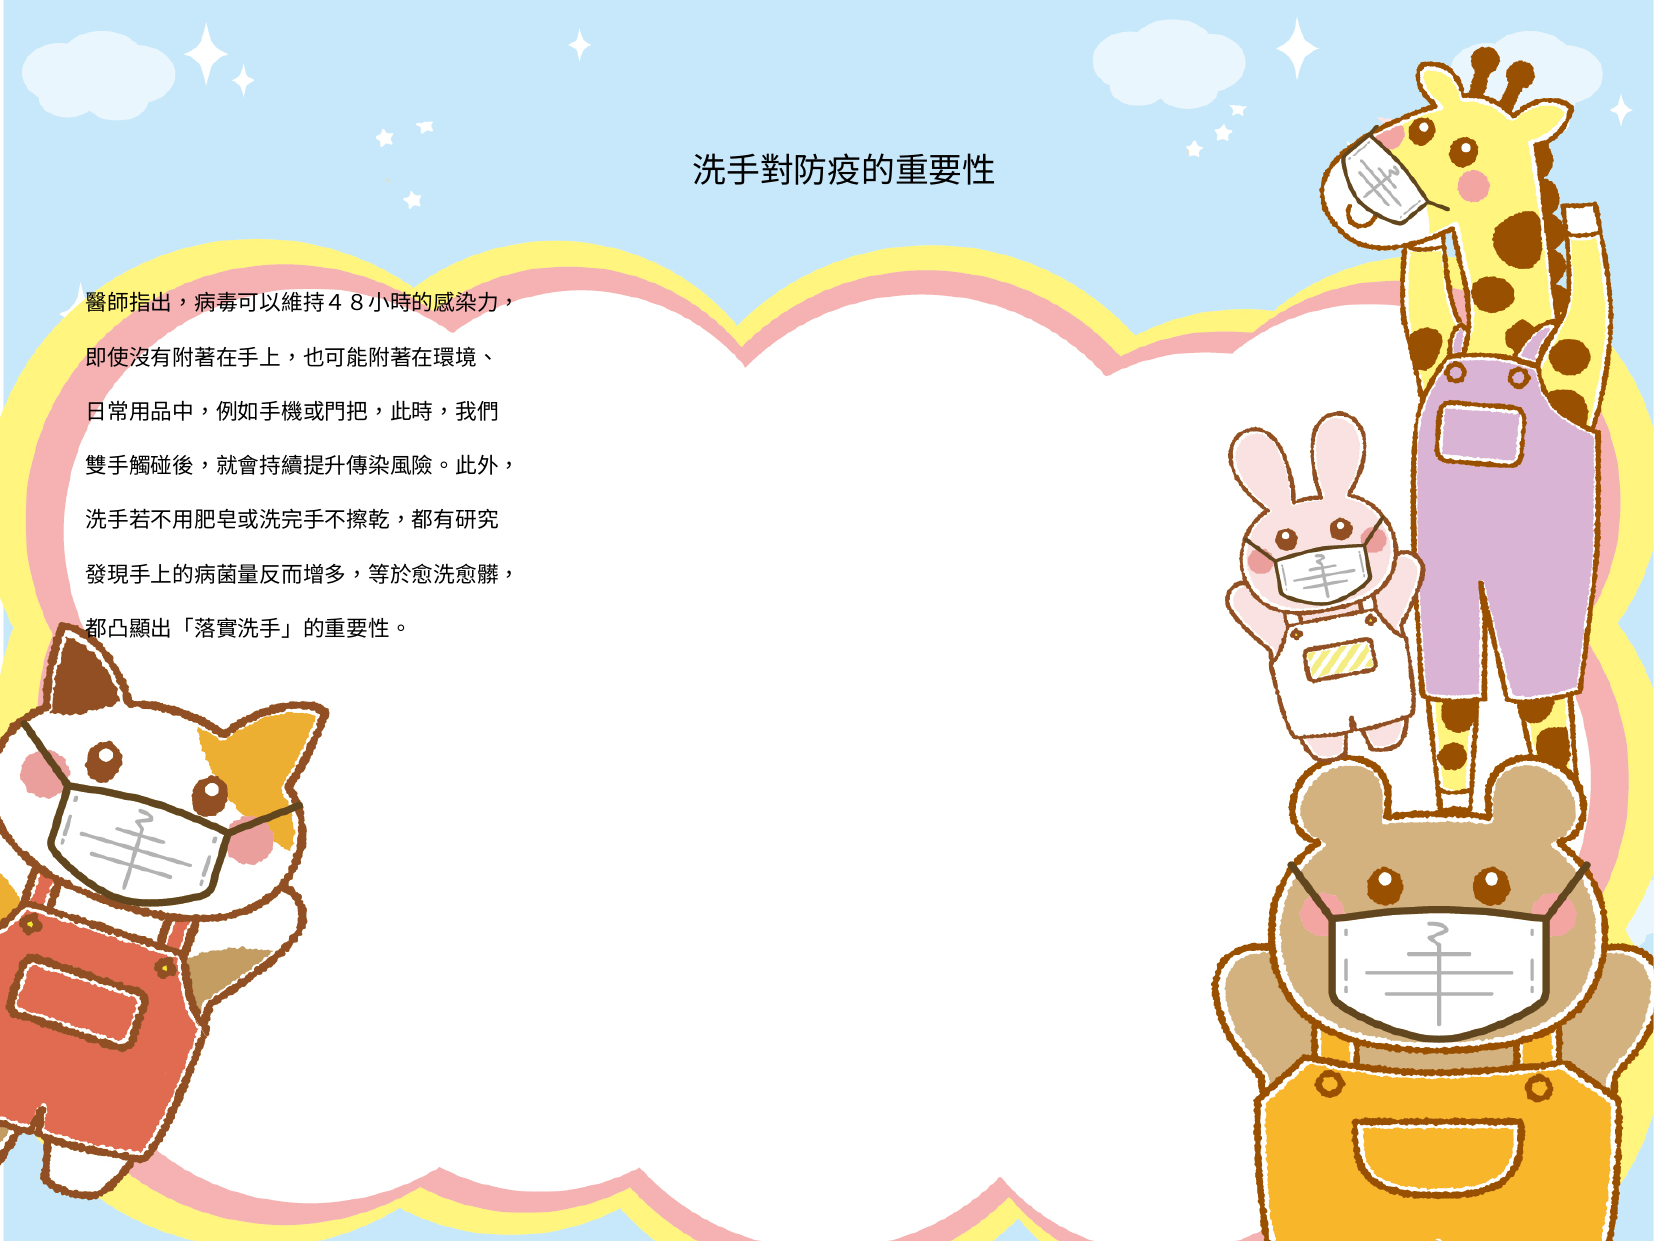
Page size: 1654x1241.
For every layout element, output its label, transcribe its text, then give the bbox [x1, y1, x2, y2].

picture [0, 0, 1654, 1241]
text_box 醫師指出，病毒可以維持４８小時的感染力，即使沒有附著在手上，也可能附著在環境、日常用品中，例如手機或門把，此時，我們雙手觸碰後，就會持續提升傳染風險。此外，洗手若不用肥皂或洗完手不擦乾，都有研究發現手上的病菌量反而增多，等於愈洗愈髒，都凸顯出「落實洗手」的重要性。 [70, 259, 532, 544]
text_box 洗手對防疫的重要性 [389, 88, 1300, 231]
